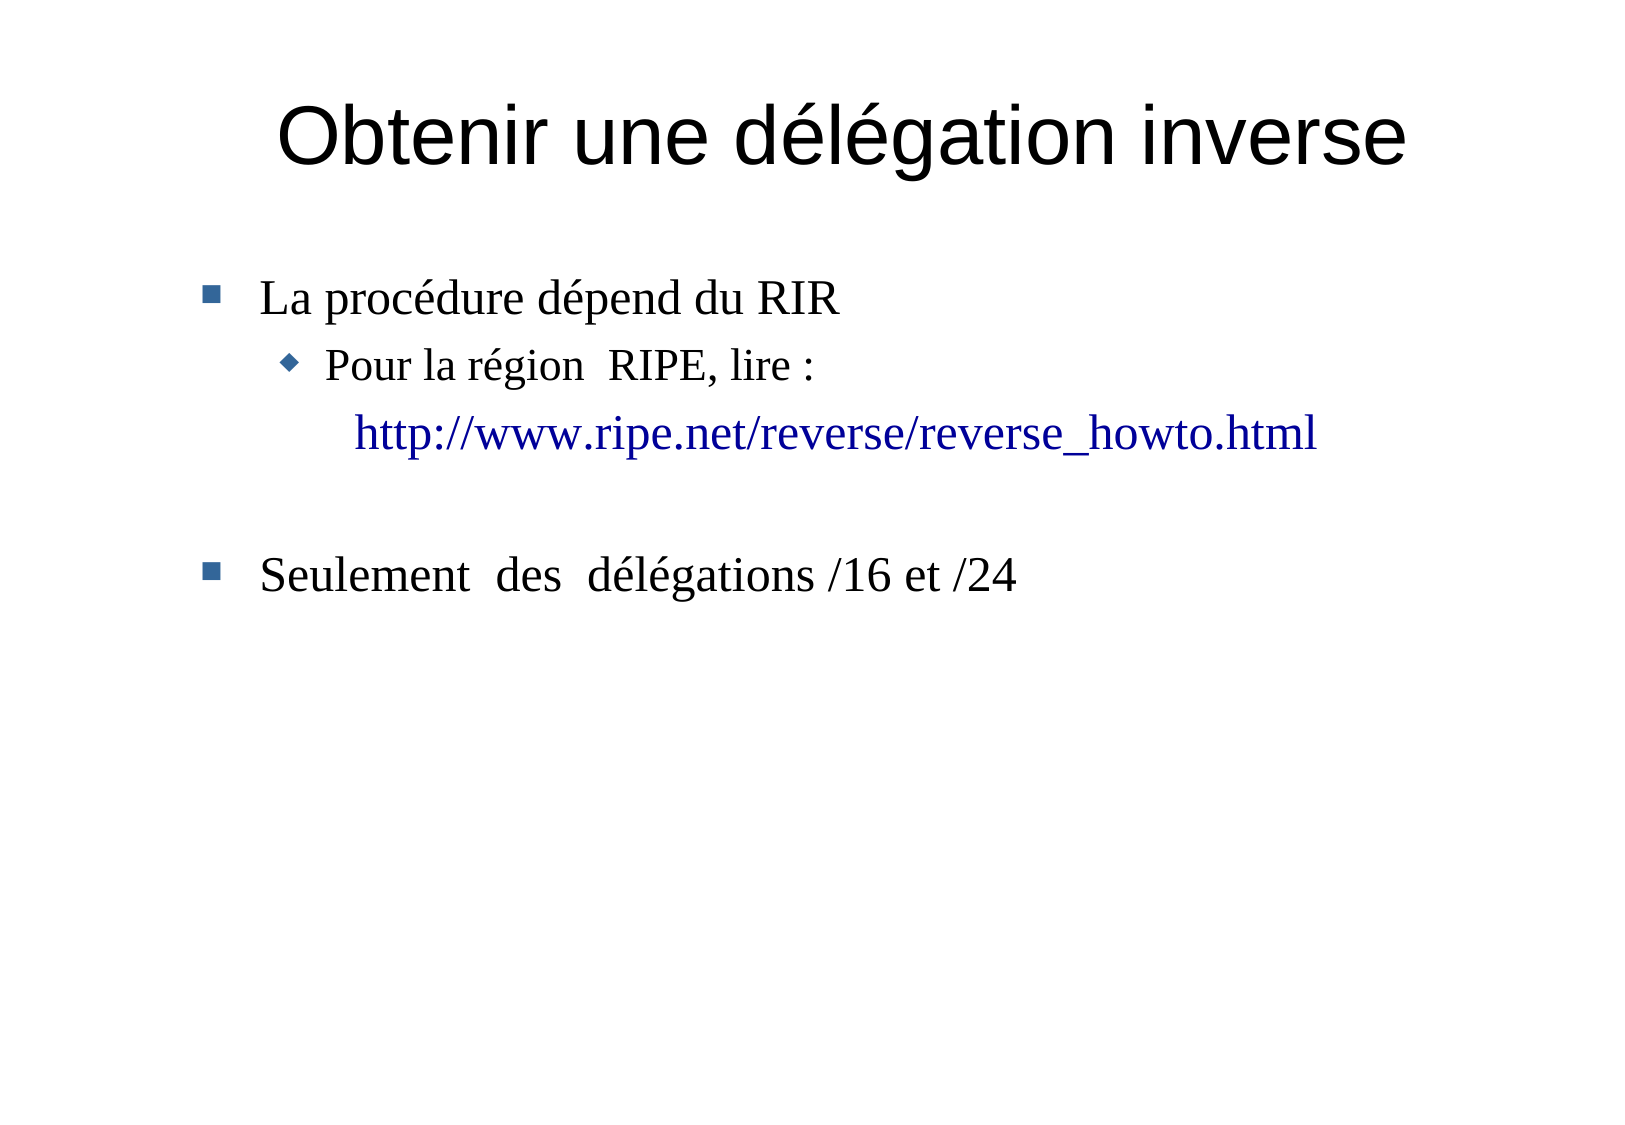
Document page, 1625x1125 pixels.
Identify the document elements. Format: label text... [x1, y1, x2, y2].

text_box La procédure dépend du RIR Pour la région RIPE, lire : http://www.ripe.net/reverse/reverse_howto.html Seulement des délégations /16 et /24 [189, 262, 1584, 683]
text_box Obtenir une délégation inverse [149, 101, 1536, 186]
